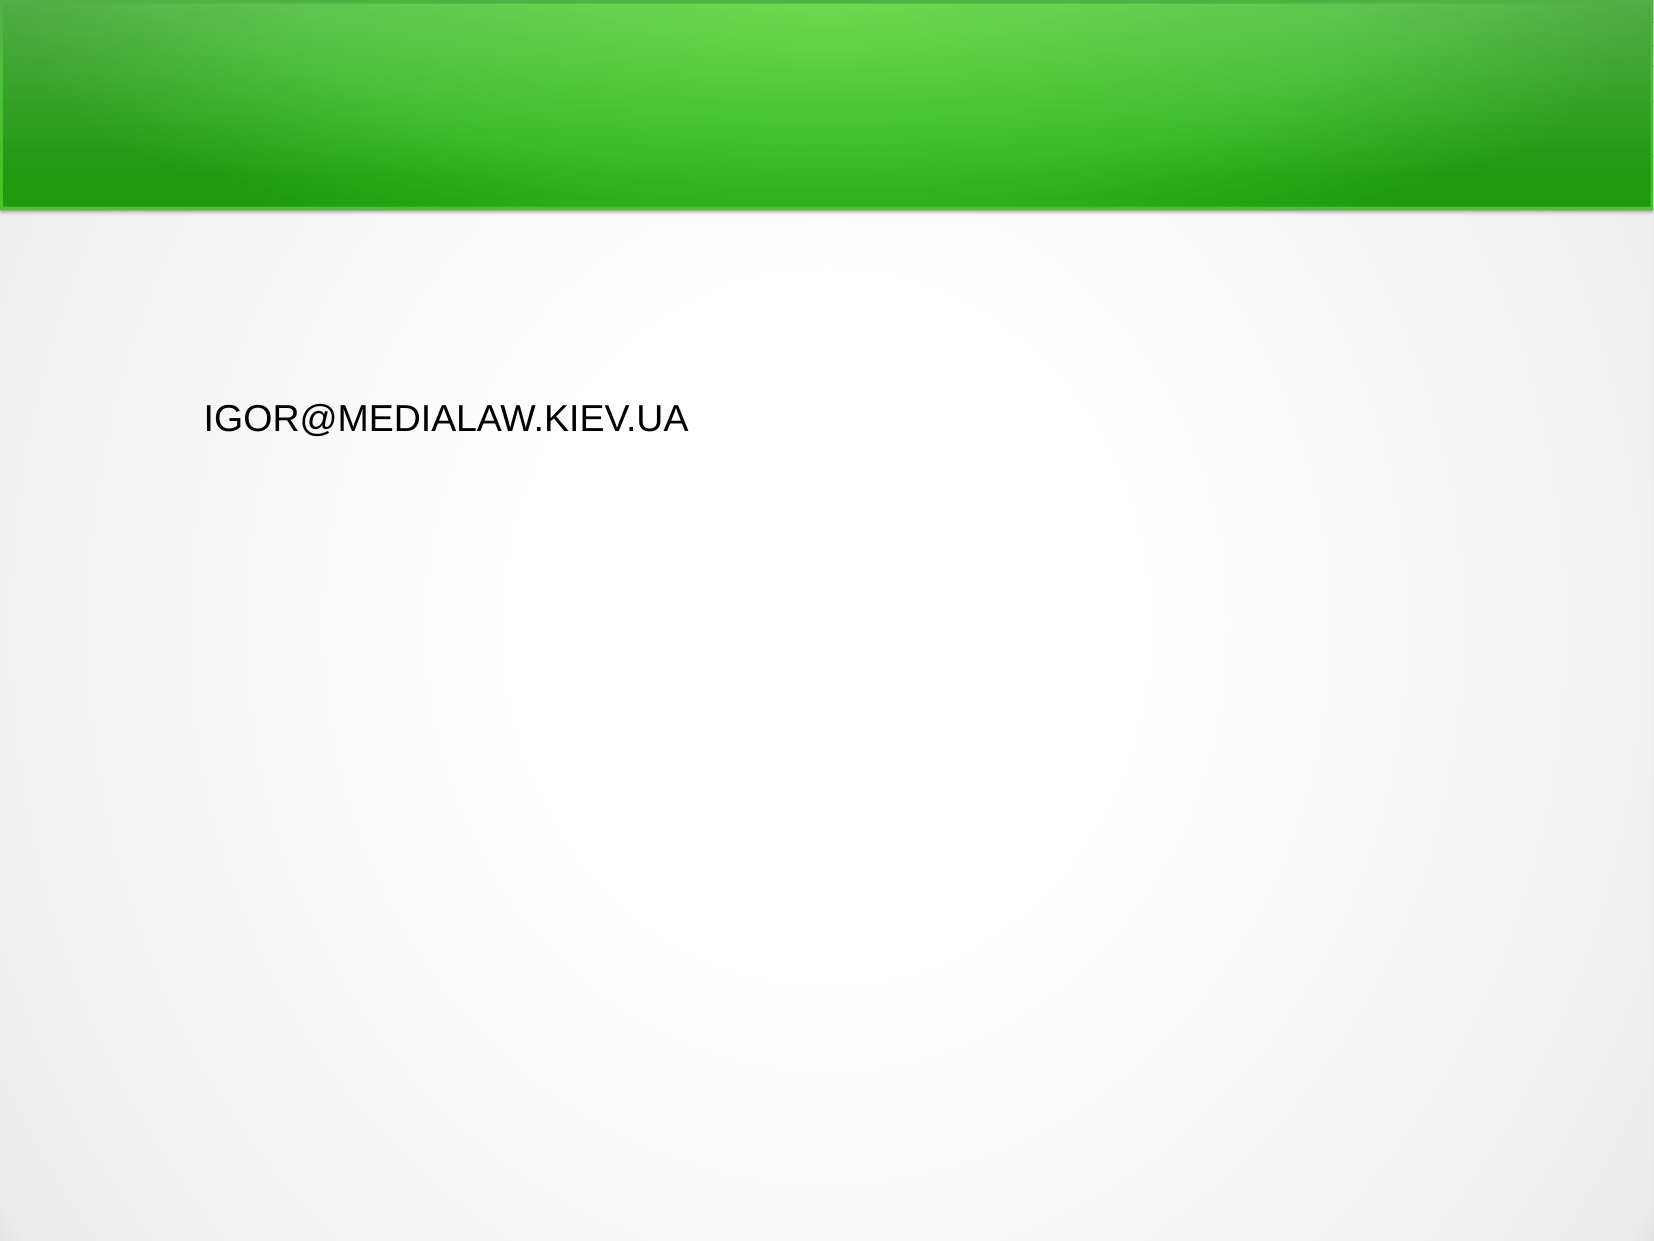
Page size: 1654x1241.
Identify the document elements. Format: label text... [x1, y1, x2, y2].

text_box IGOR@MEDIALAW.KIEV.UA [188, 389, 1536, 447]
